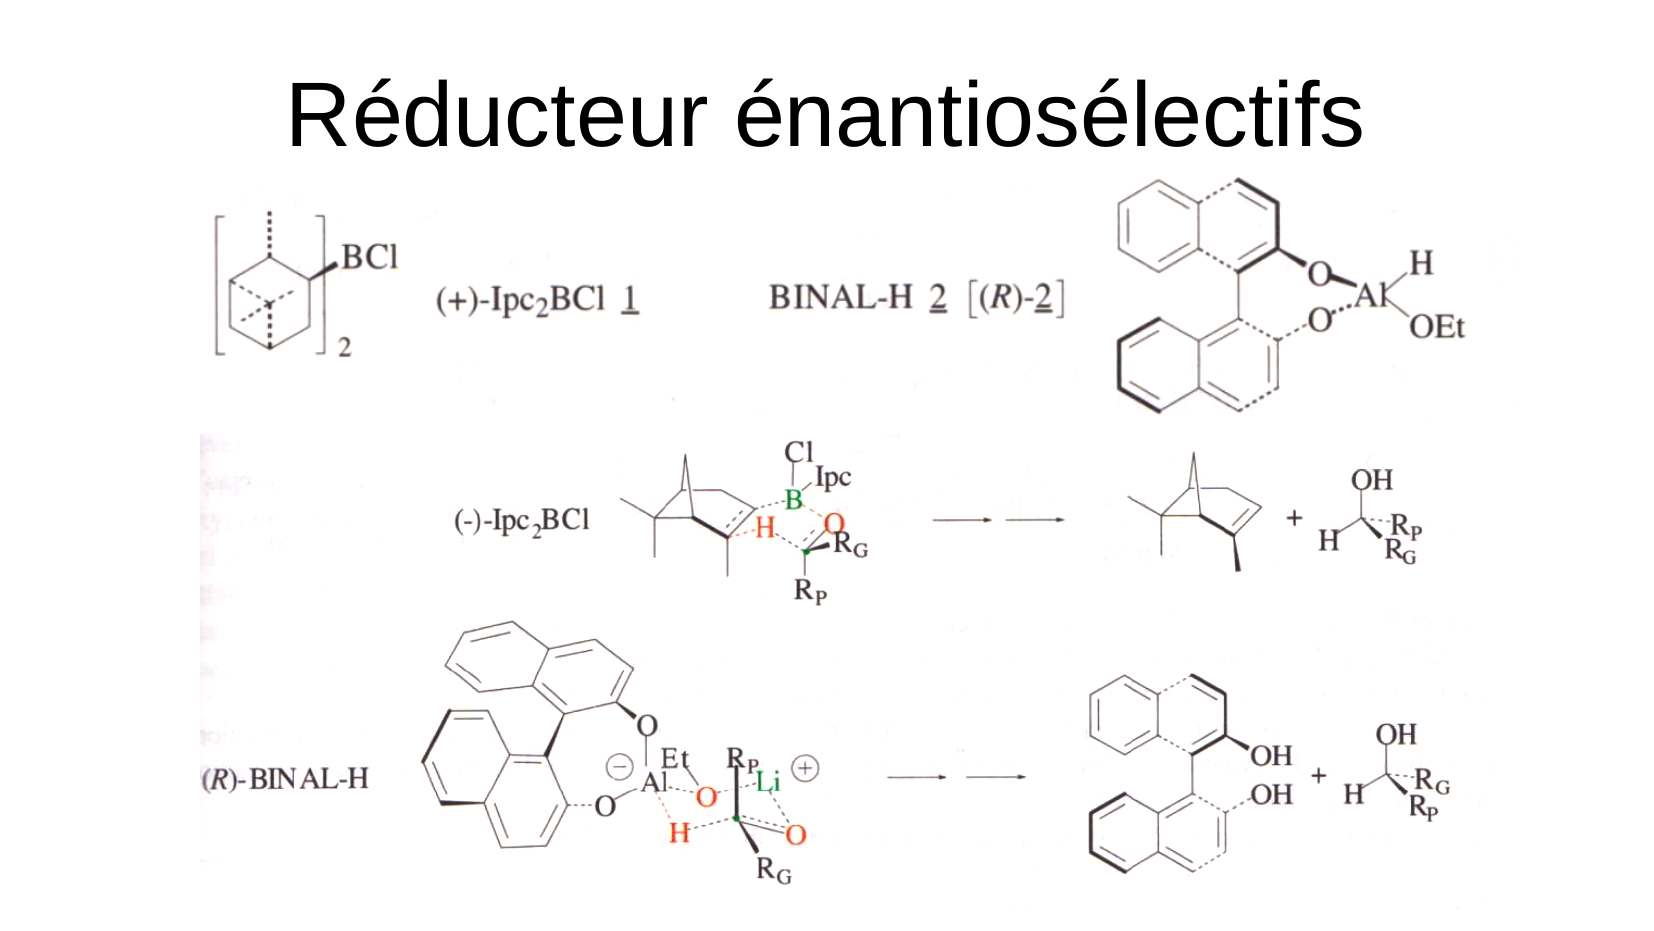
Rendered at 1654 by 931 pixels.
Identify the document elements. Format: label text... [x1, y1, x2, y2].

picture [200, 434, 1504, 910]
picture [153, 170, 1524, 426]
title Réducteur énantiosélectifs [82, 37, 1571, 193]
